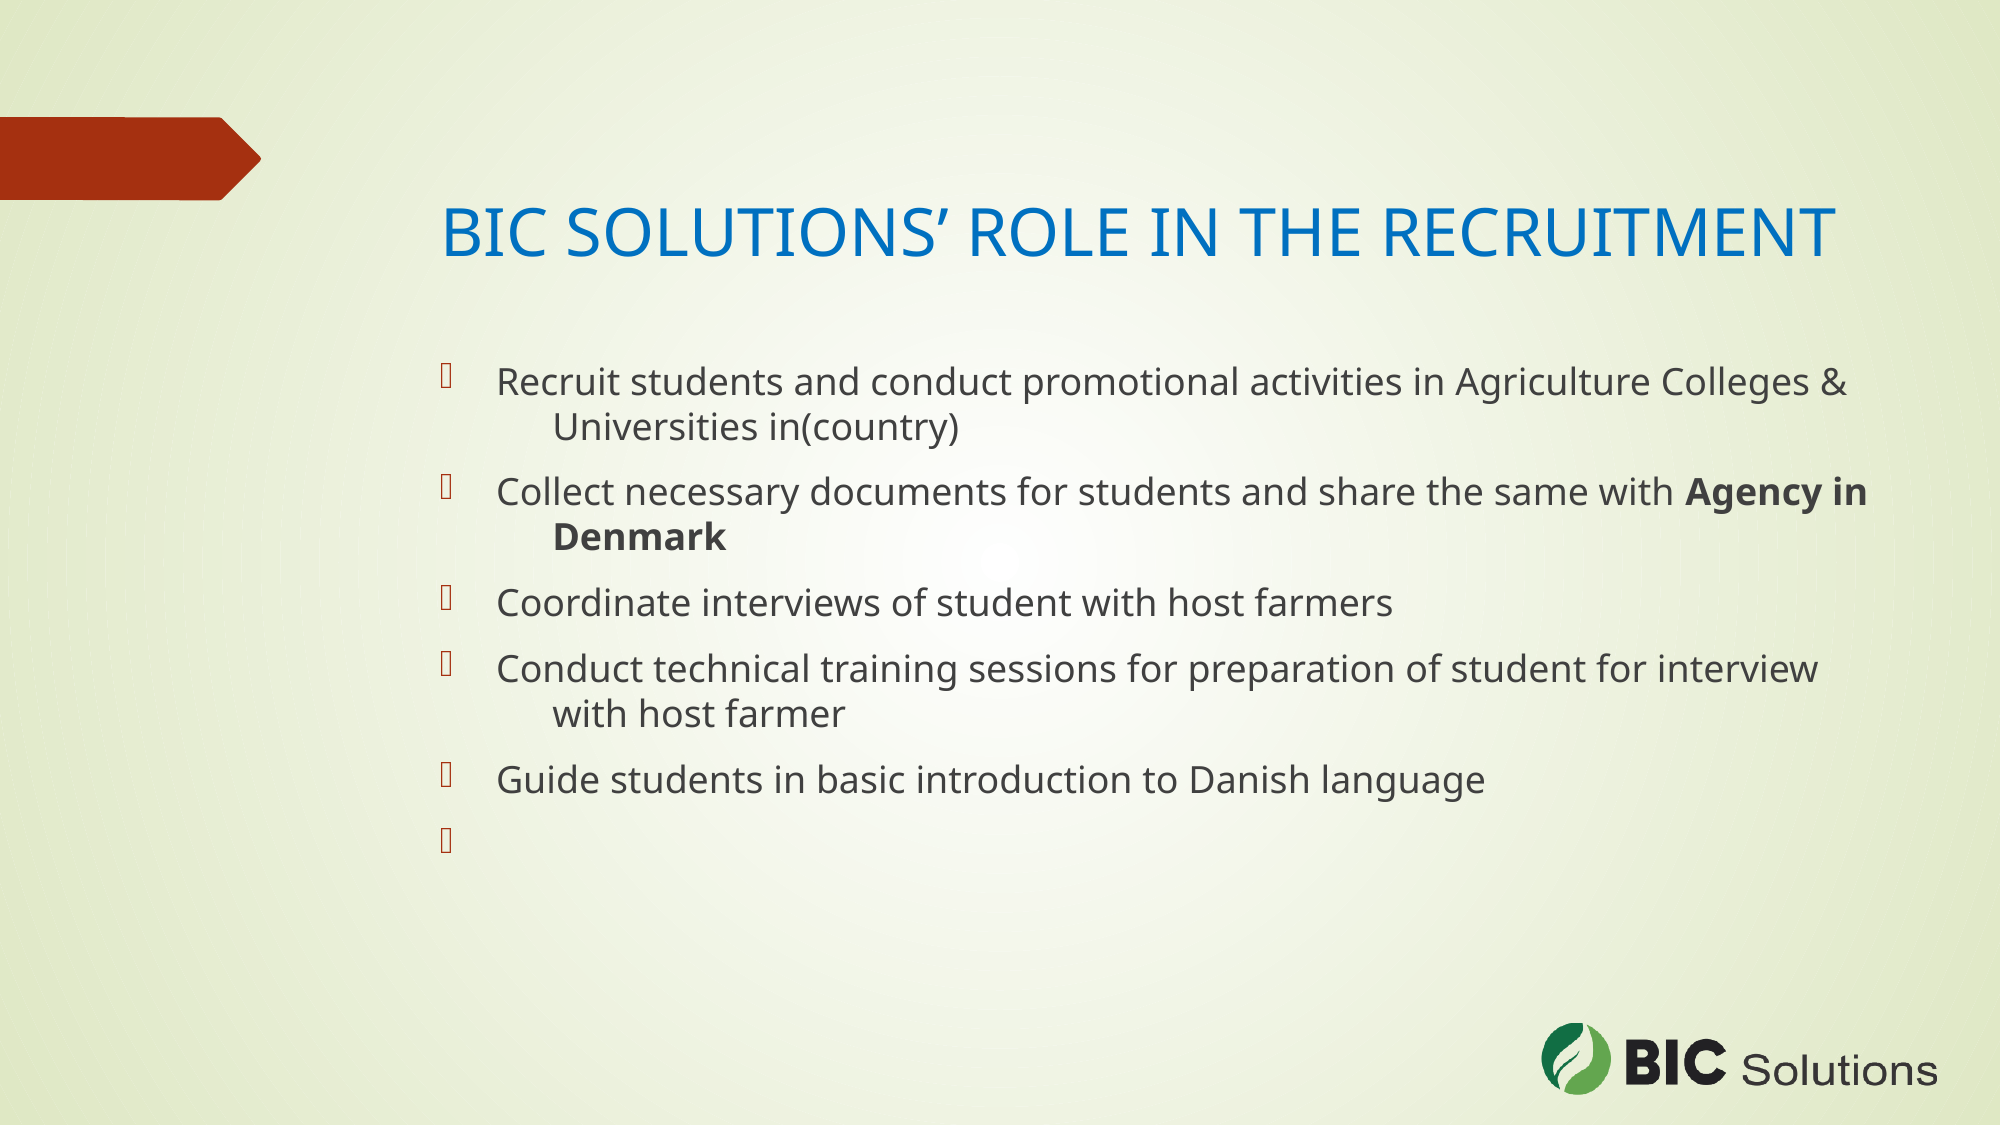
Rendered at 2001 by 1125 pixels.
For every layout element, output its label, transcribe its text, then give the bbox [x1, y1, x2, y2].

picture [1541, 1023, 1937, 1095]
title BIC SOLUTIONS’ ROLE IN THE RECRUITMENT [425, 102, 1888, 313]
list Recruit students and conduct promotional activities in Agriculture Colleges & Universities in(country) Collect necessary documents for students and share the same with Agency in Denmark Coordinate interviews of student with host farmers Conduct technical training sessions for preparation of student for interview with host farmer Guide students in basic introduction to Danish language [424, 350, 1888, 970]
